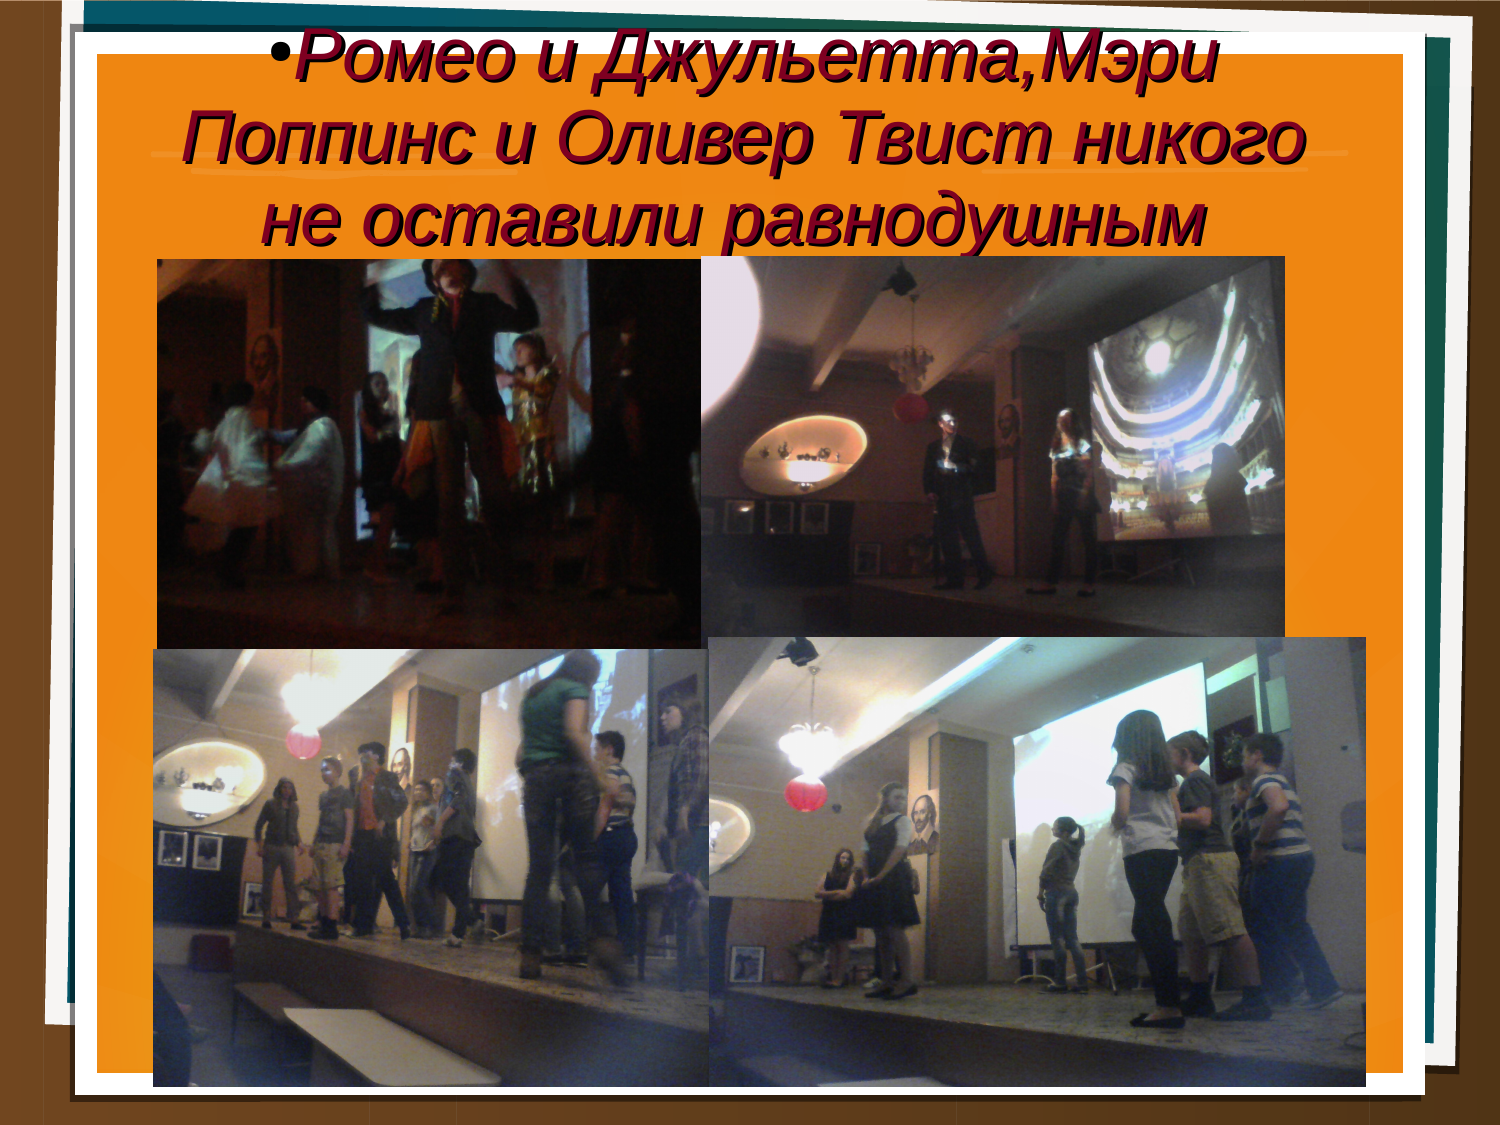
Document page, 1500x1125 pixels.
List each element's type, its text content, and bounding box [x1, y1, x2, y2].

title Ромео и Джульетта,Мэри Поппинс и Оливер Твист никого не оставили равнодушным [153, 12, 1335, 260]
picture [153, 256, 1366, 1087]
